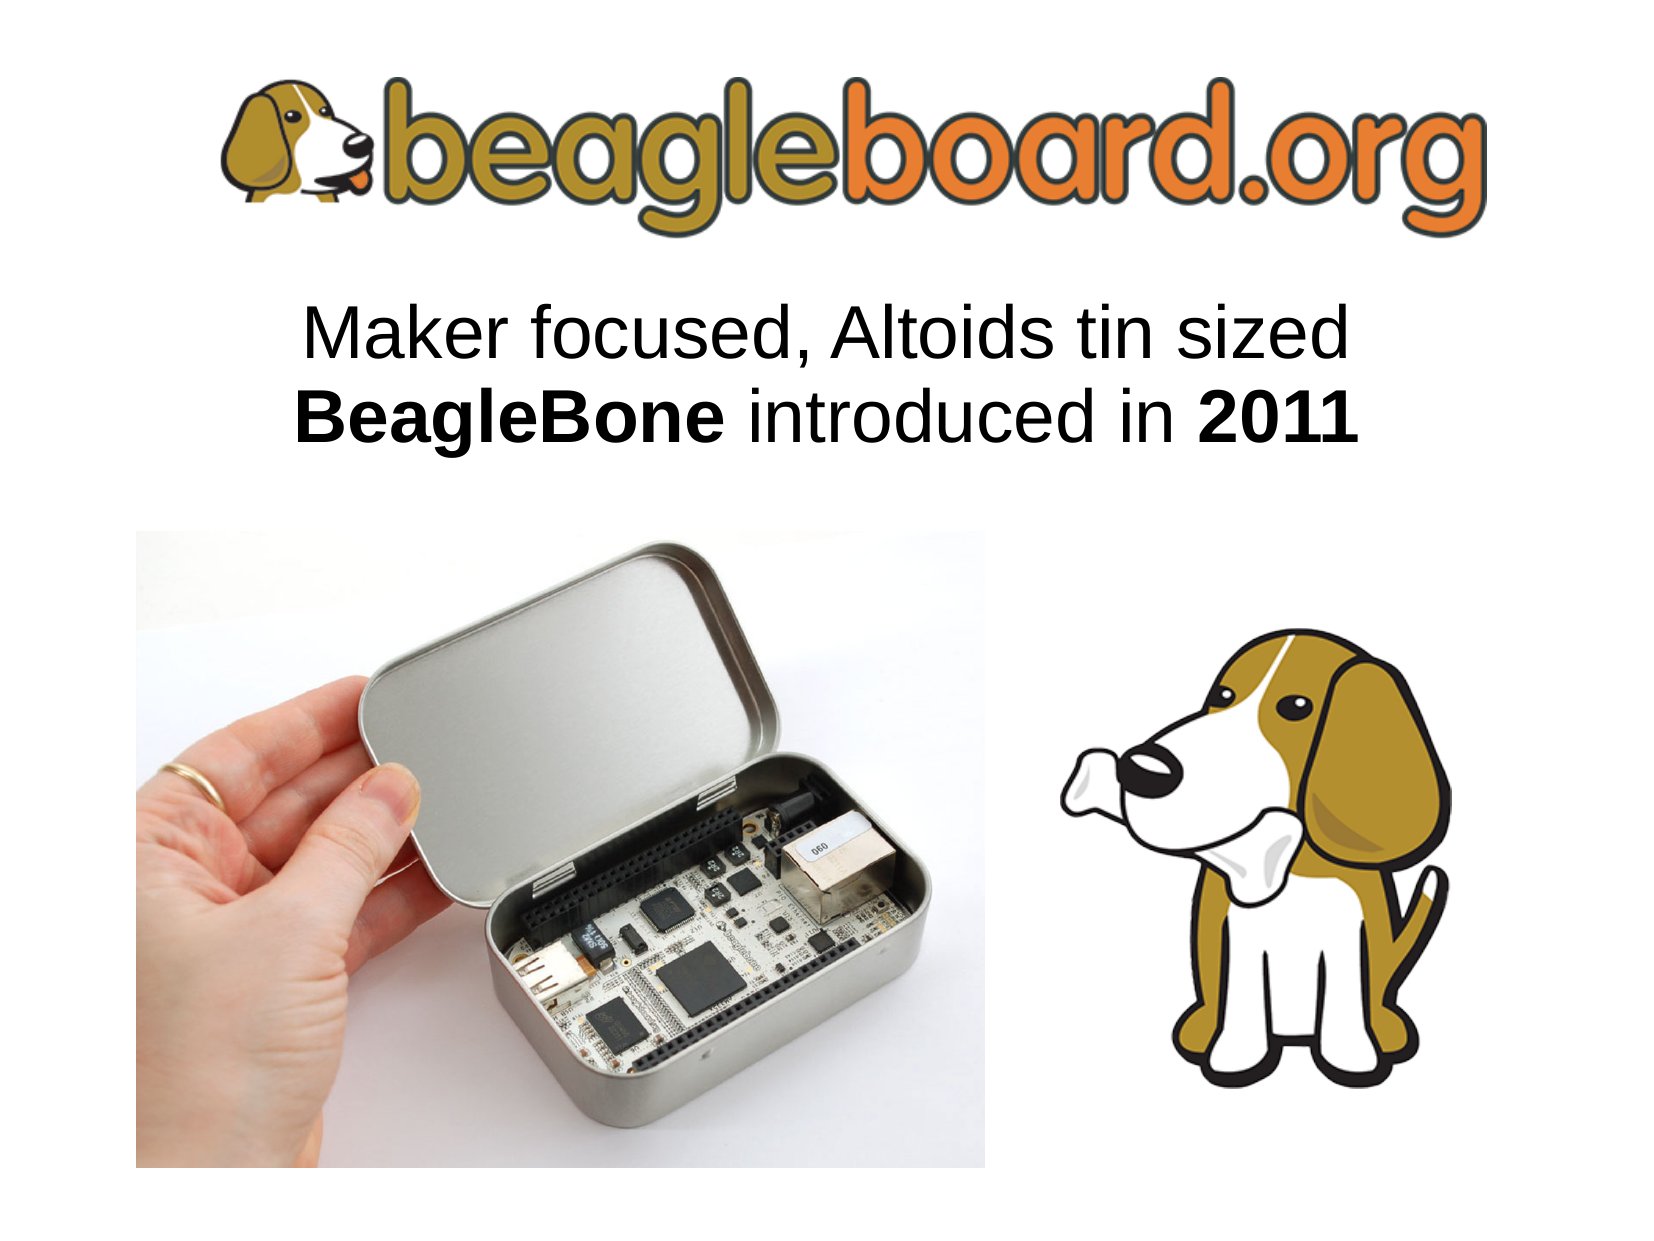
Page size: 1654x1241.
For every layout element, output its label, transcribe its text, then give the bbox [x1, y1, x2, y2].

list Maker focused, Altoids tin sized BeagleBone introduced in 2011 [82, 290, 1571, 1010]
picture [136, 531, 985, 1168]
picture [1060, 628, 1452, 1089]
picture [216, 77, 1487, 242]
